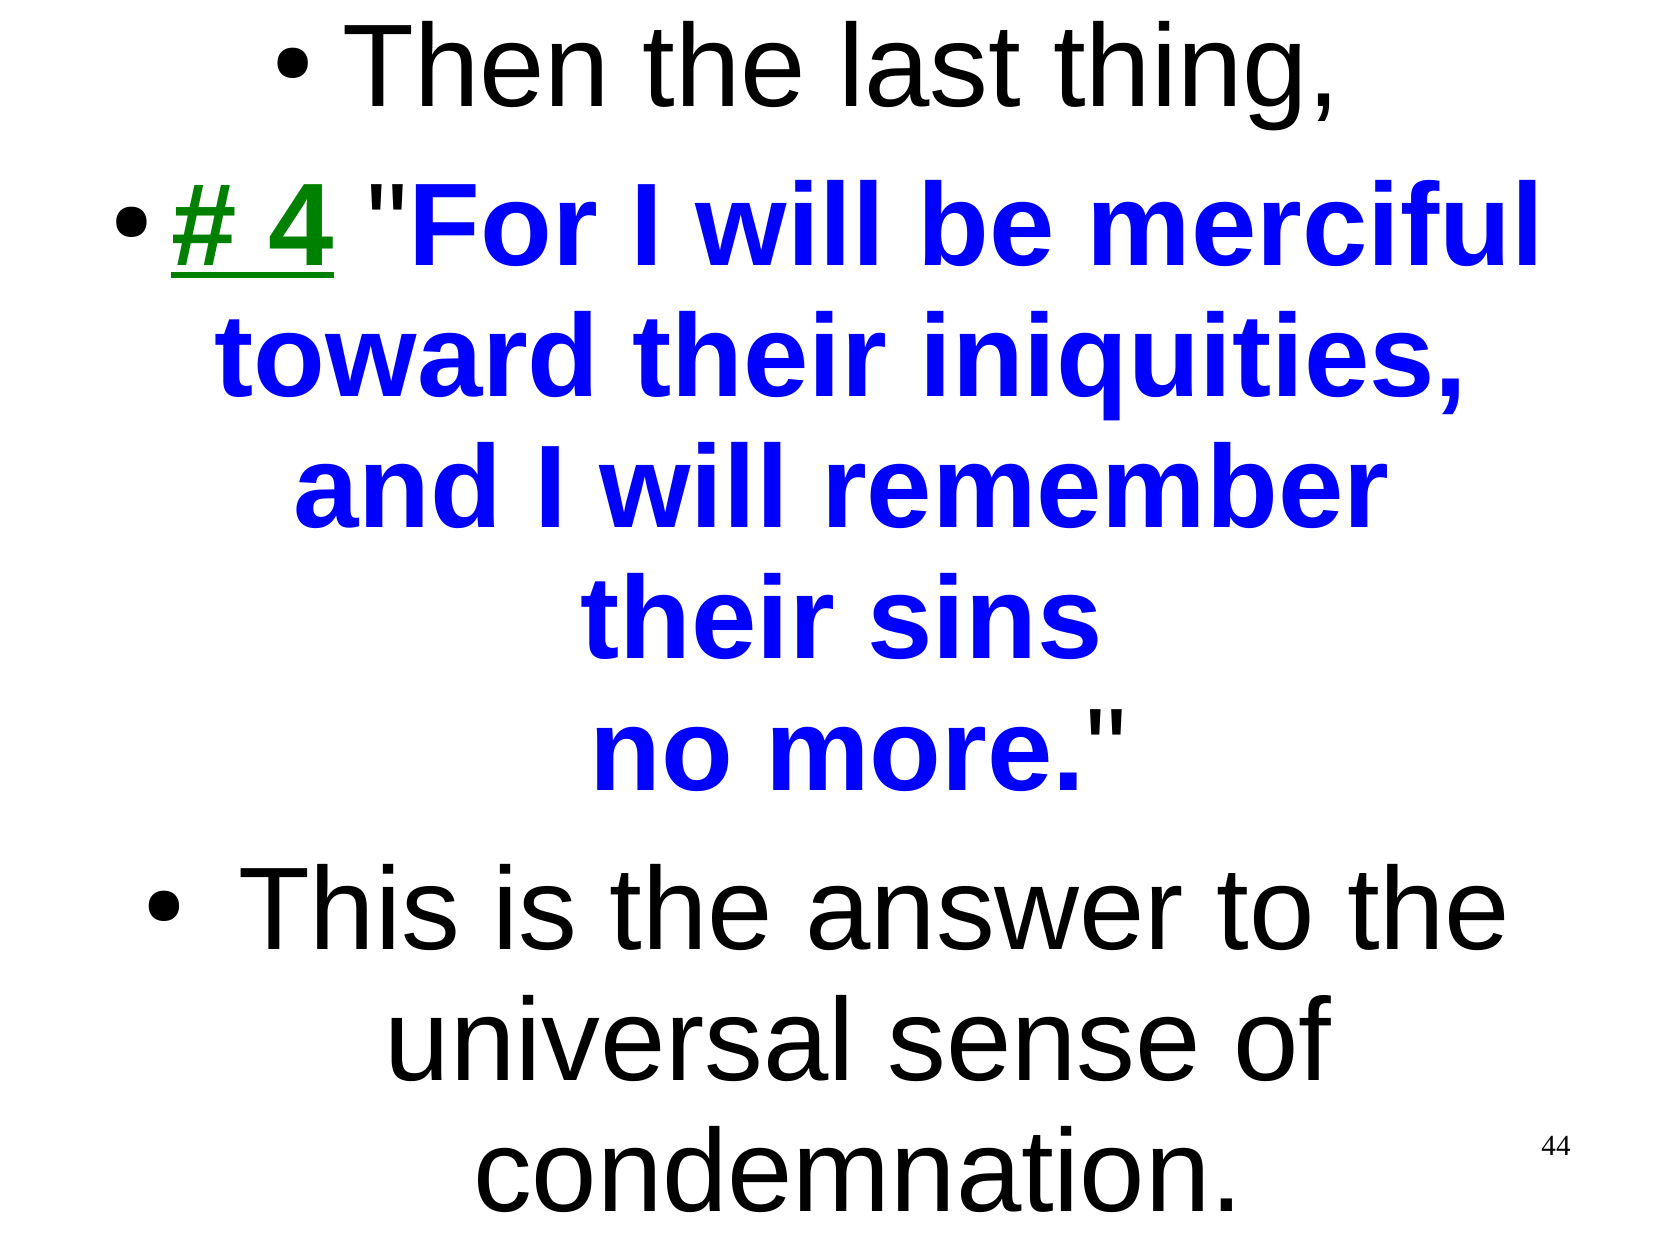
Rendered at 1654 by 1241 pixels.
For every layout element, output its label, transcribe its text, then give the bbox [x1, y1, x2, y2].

list Then the last thing, # 4 "For I will be merciful toward their iniquities, and I will remember their sins no more." This is the answer to the universal sense of condemnation. [0, 0, 1651, 1238]
